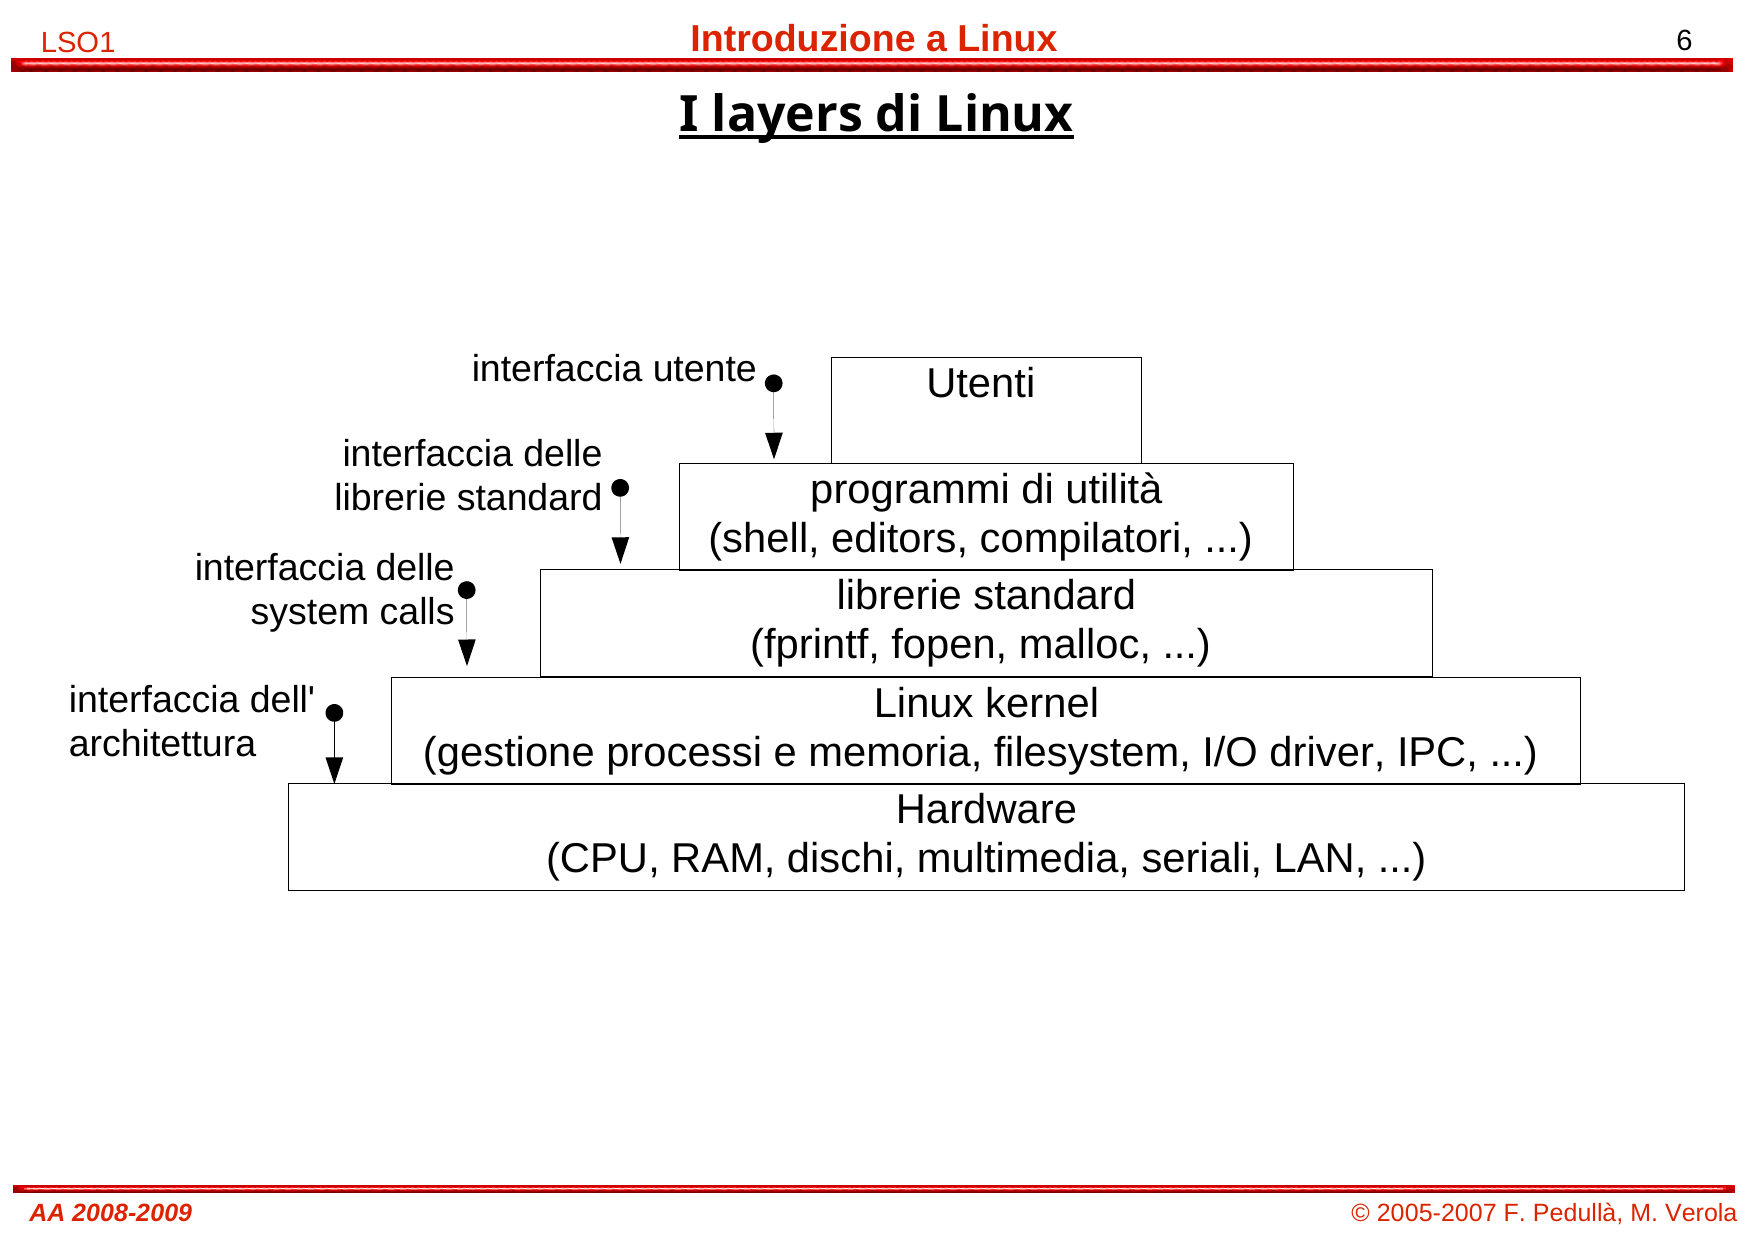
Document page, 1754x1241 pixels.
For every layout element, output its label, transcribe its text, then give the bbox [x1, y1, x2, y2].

title I layers di Linux [40, 66, 1714, 162]
picture [13, 1185, 1735, 1193]
text_box Hardware (CPU, RAM, dischi, multimedia, seriali, LAN, ...) [288, 783, 1685, 891]
picture [11, 58, 1733, 72]
text_box interfaccia utente [459, 345, 770, 393]
text_box programmi di utilità (shell, editors, compilatori, ...) [679, 463, 1294, 571]
text_box Utenti [831, 357, 1142, 464]
text_box interfaccia dell' architettura [69, 676, 316, 772]
text_box interfaccia delle librerie standard [247, 430, 603, 526]
text_box interfaccia delle system calls [100, 544, 455, 640]
text_box librerie standard (fprintf, fopen, malloc, ...) [540, 569, 1433, 677]
text_box Linux kernel (gestione processi e memoria, filesystem, I/O driver, IPC, ...) [391, 677, 1581, 785]
